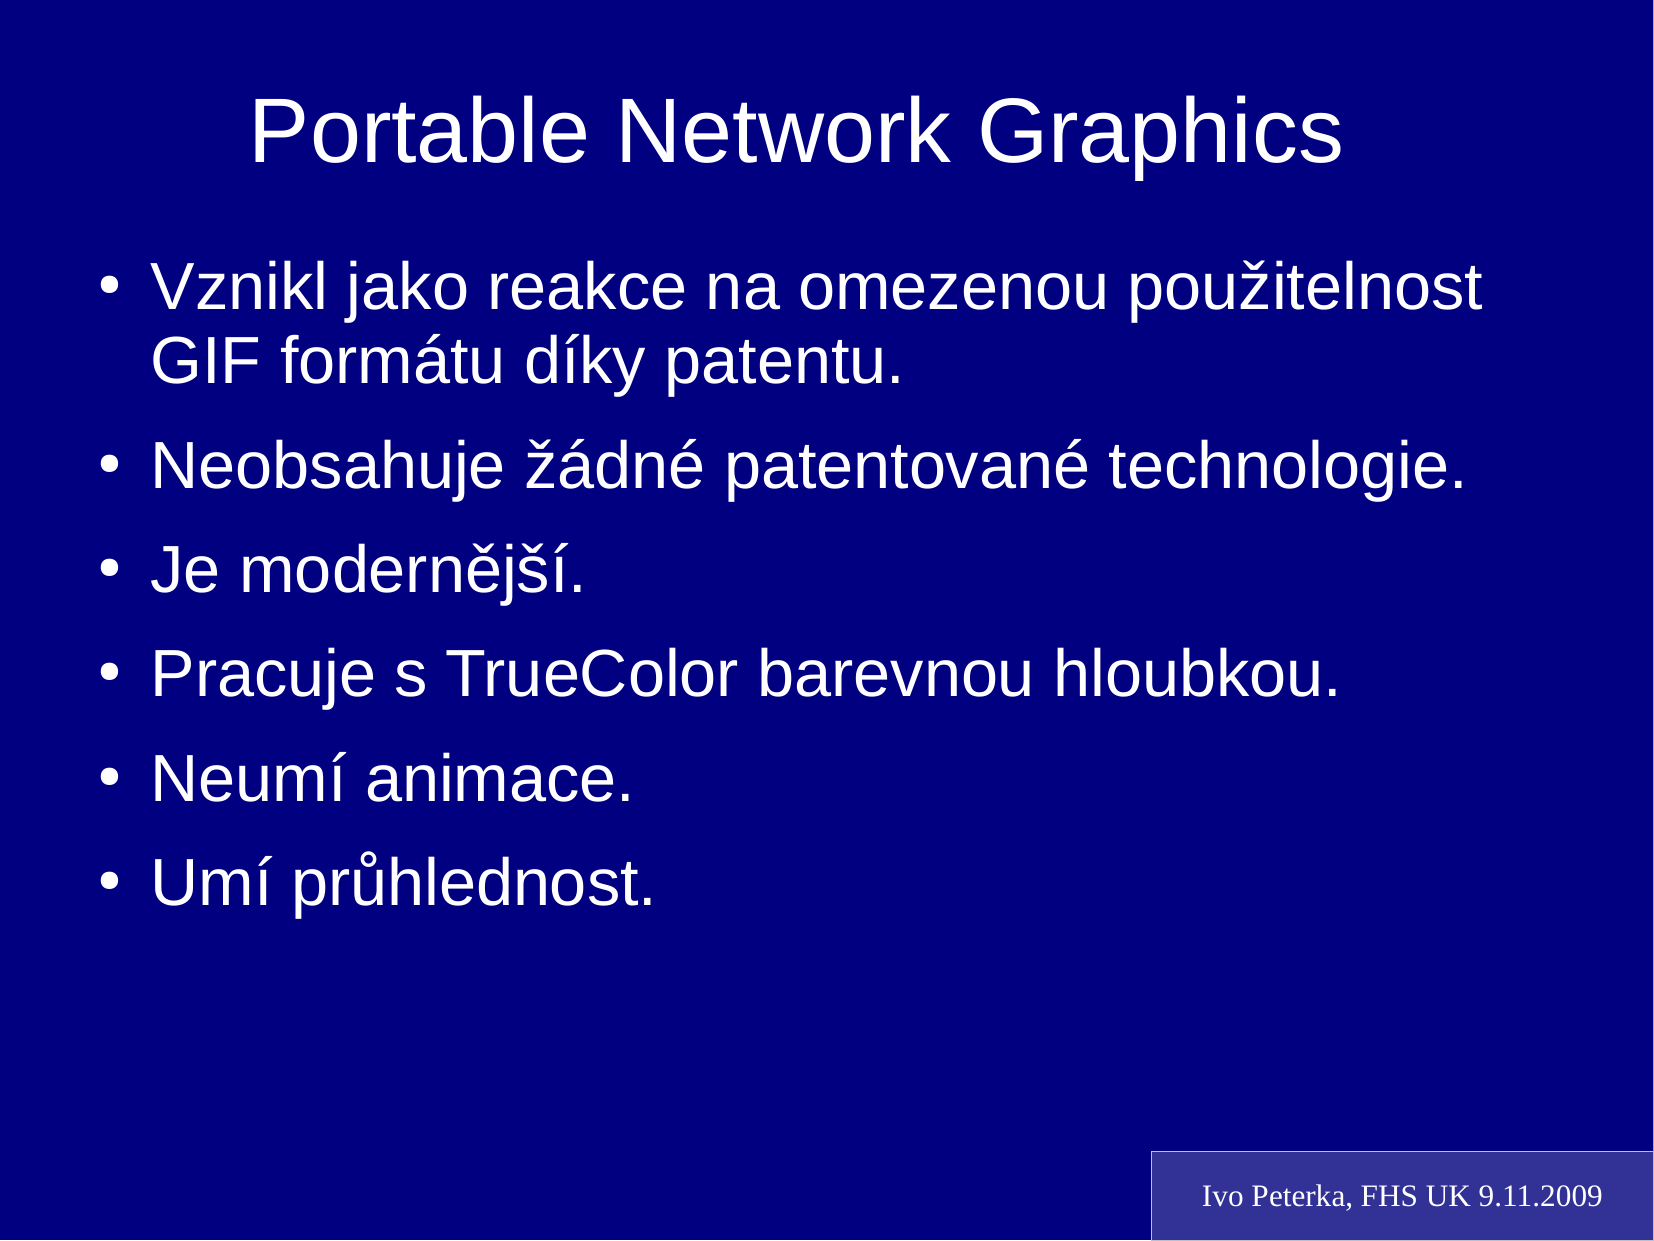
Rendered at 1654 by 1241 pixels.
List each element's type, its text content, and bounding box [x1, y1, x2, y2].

title Portable Network Graphics [79, 42, 1515, 220]
list Vznikl jako reakce na omezenou použitelnost GIF formátu díky patentu. Neobsahuje žádné patentované technologie. Je modernější. Pracuje s TrueColor barevnou hloubkou. Neumí animace. Umí průhlednost. [79, 248, 1515, 951]
